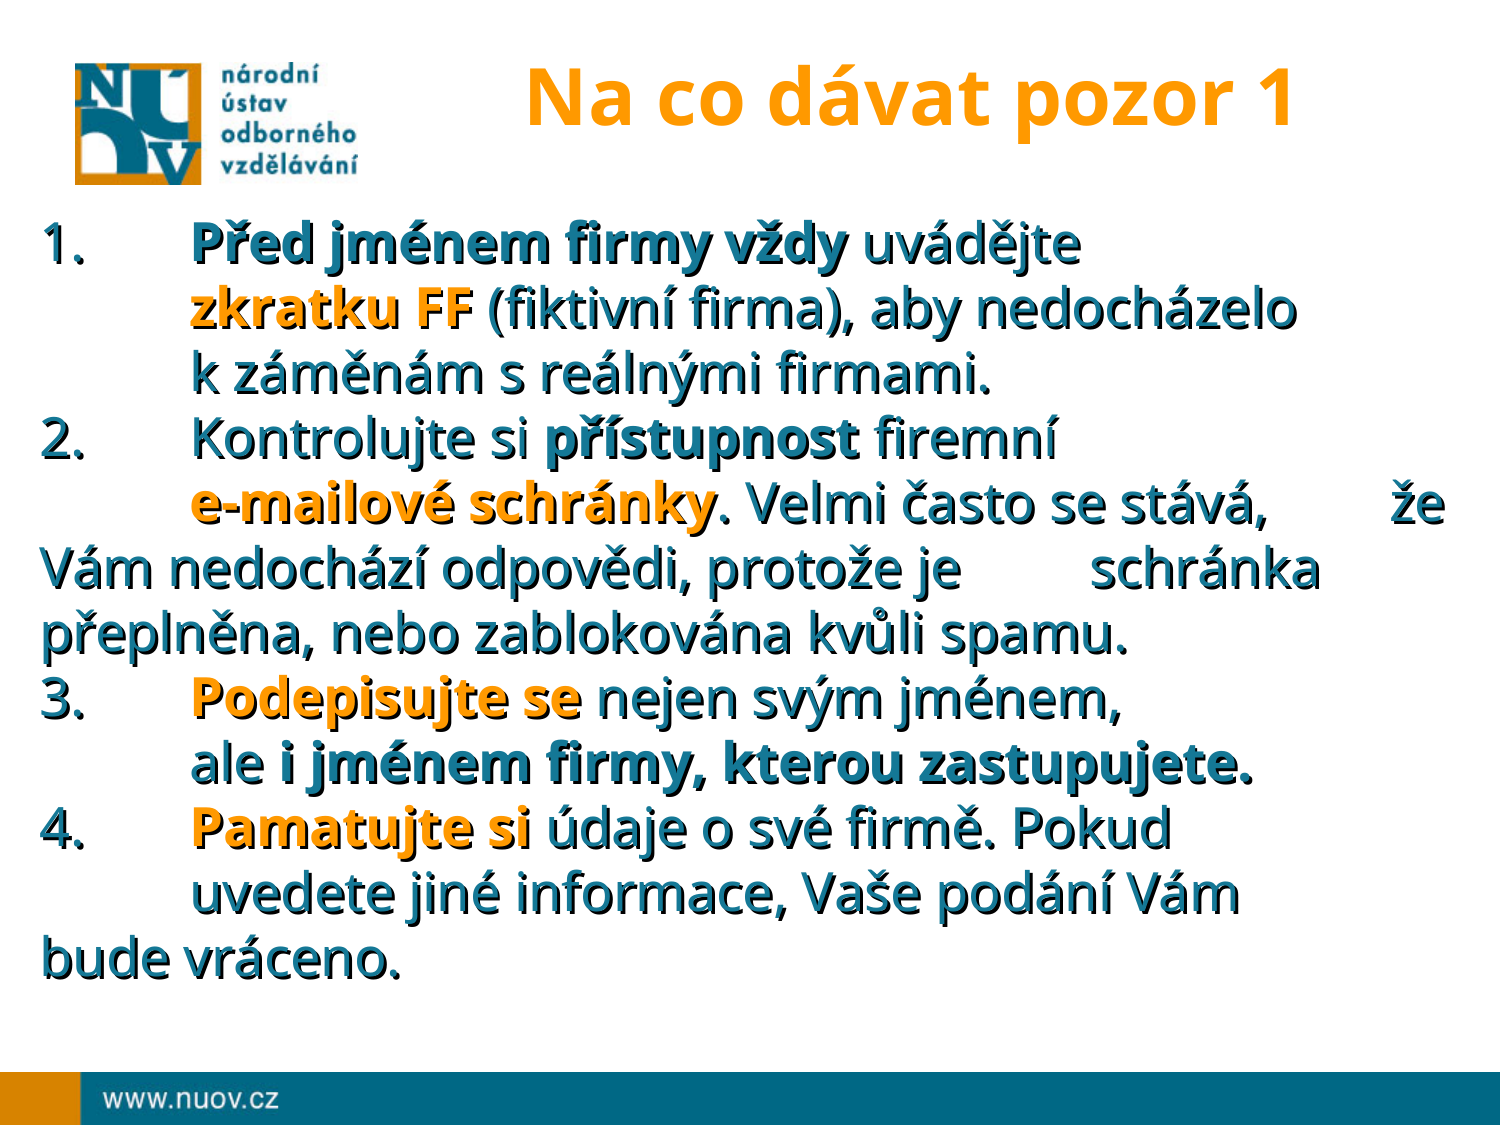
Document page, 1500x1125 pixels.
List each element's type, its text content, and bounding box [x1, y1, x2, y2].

title Na co dávat pozor 1 [362, 0, 1463, 188]
text_box [75, 62, 358, 185]
text_box 1. Před jménem firmy vždy uvádějte zkratku FF (fiktivní firma), aby nedocházelo k záměnám s reálnými firmami. 2. Kontrolujte si přístupnost firemní e-mailové schránky. Velmi často se stává, že Vám nedochází odpovědi, protože je schránka přeplněna, nebo zablokována kvůli spamu. 3. Podepisujte se nejen svým jménem, ale i jménem firmy, kterou zastupujete. 4. Pamatujte si údaje o své firmě. Pokud uvedete jiné informace, Vaše podání Vám bude vráceno. [24, 199, 1500, 995]
text_box [0, 1072, 1500, 1125]
